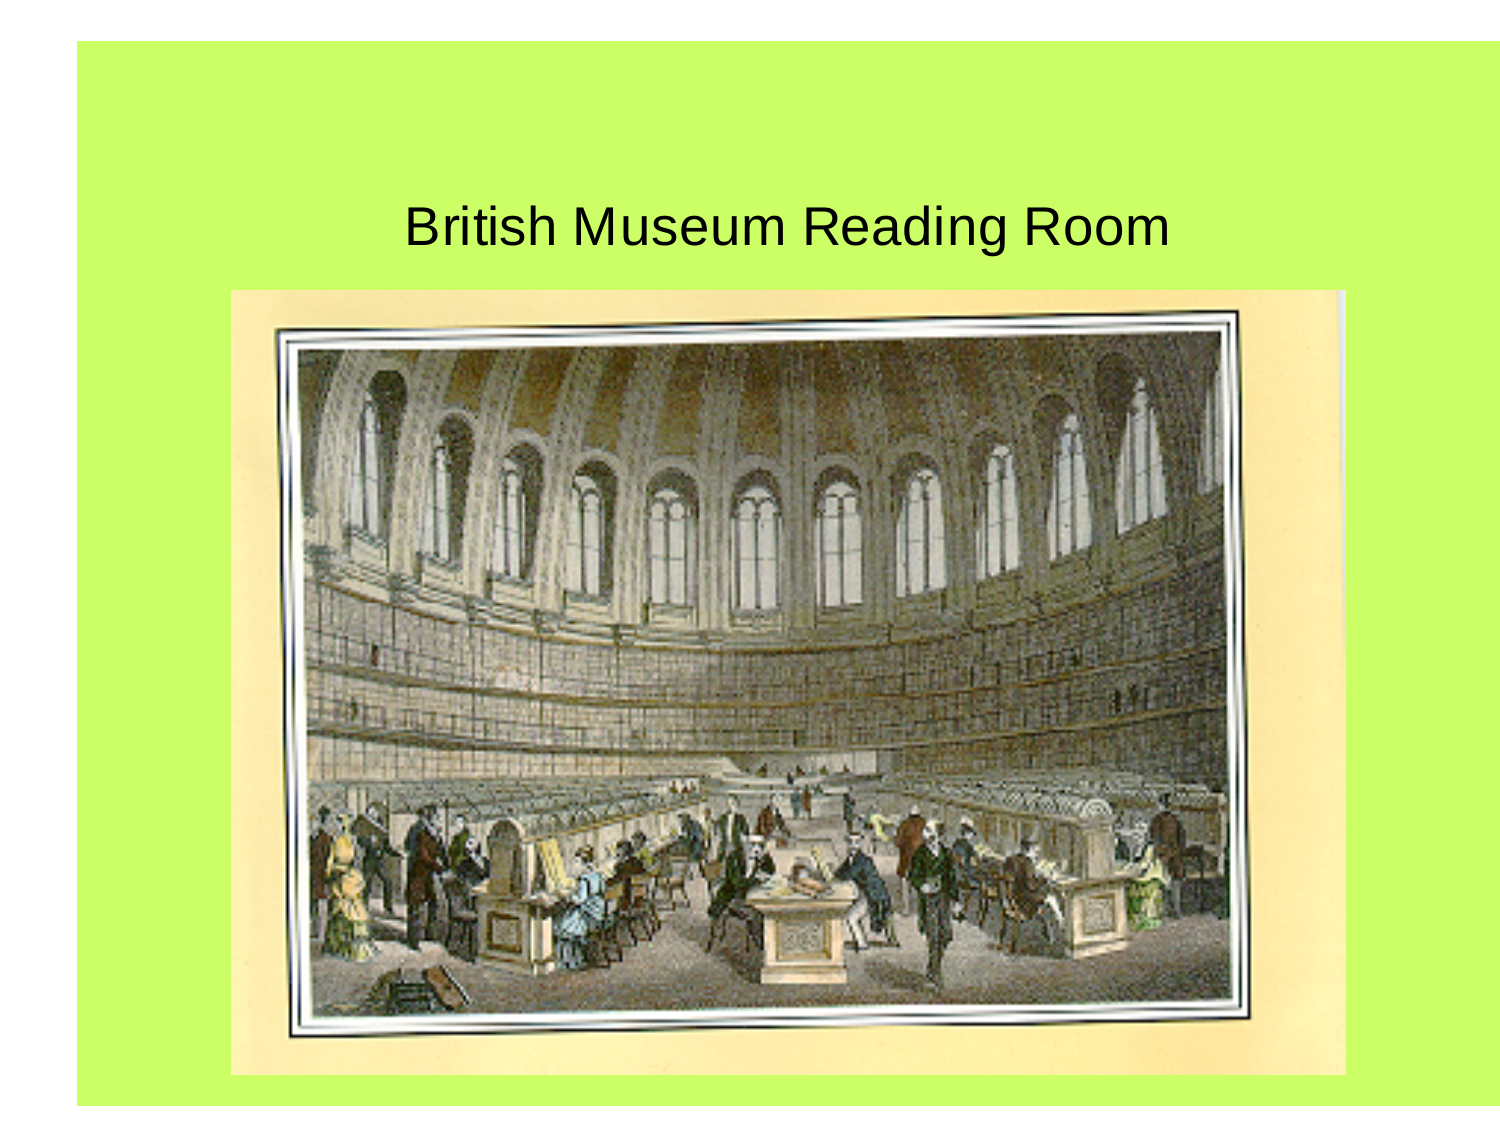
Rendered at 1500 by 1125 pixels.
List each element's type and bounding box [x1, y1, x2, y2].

chart [76, 41, 1500, 1106]
